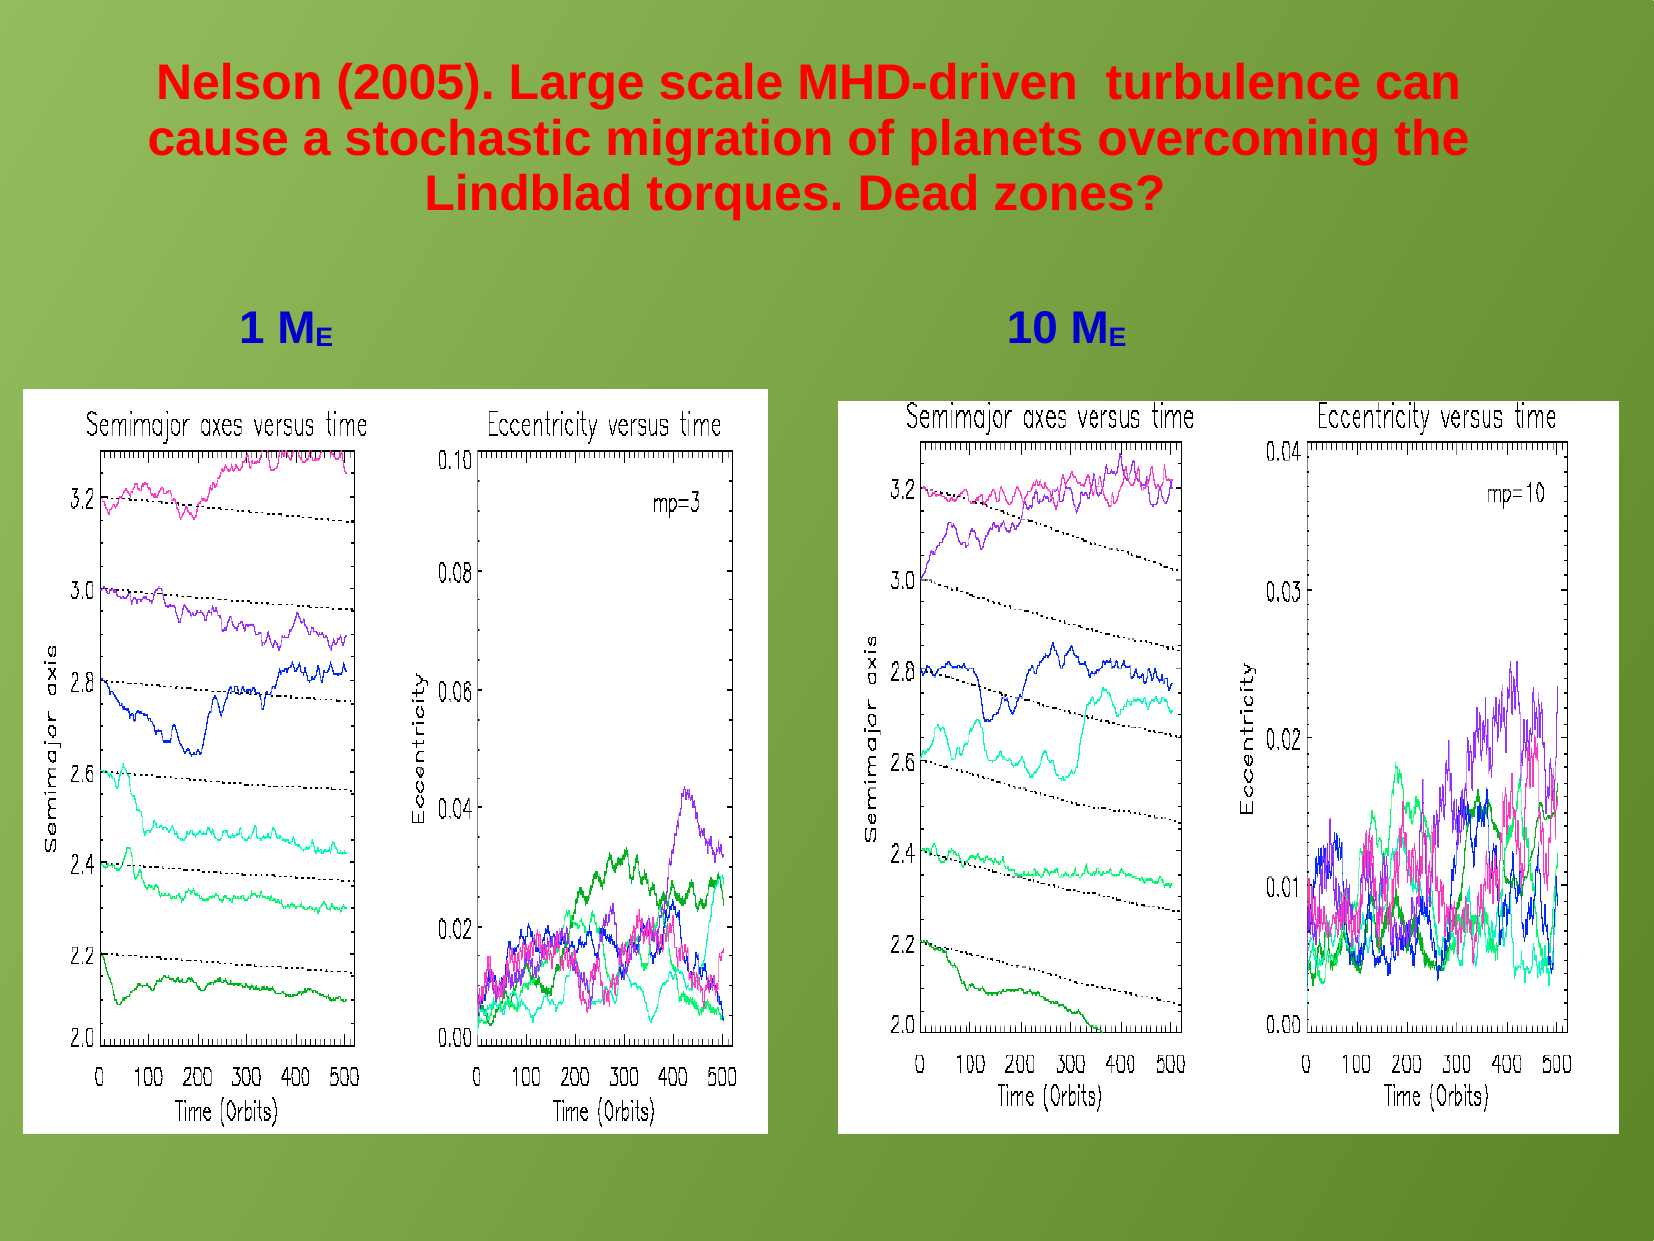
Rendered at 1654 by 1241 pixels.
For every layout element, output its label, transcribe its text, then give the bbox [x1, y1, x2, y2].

picture [838, 401, 1619, 1134]
text_box Nelson (2005). Large scale MHD-driven turbulence can cause a stochastic migration of planets overcoming the Lindblad torques. Dead zones? [82, 47, 1536, 230]
picture [23, 389, 768, 1134]
text_box 10 ME [992, 295, 1300, 376]
text_box 1 ME [224, 295, 532, 376]
